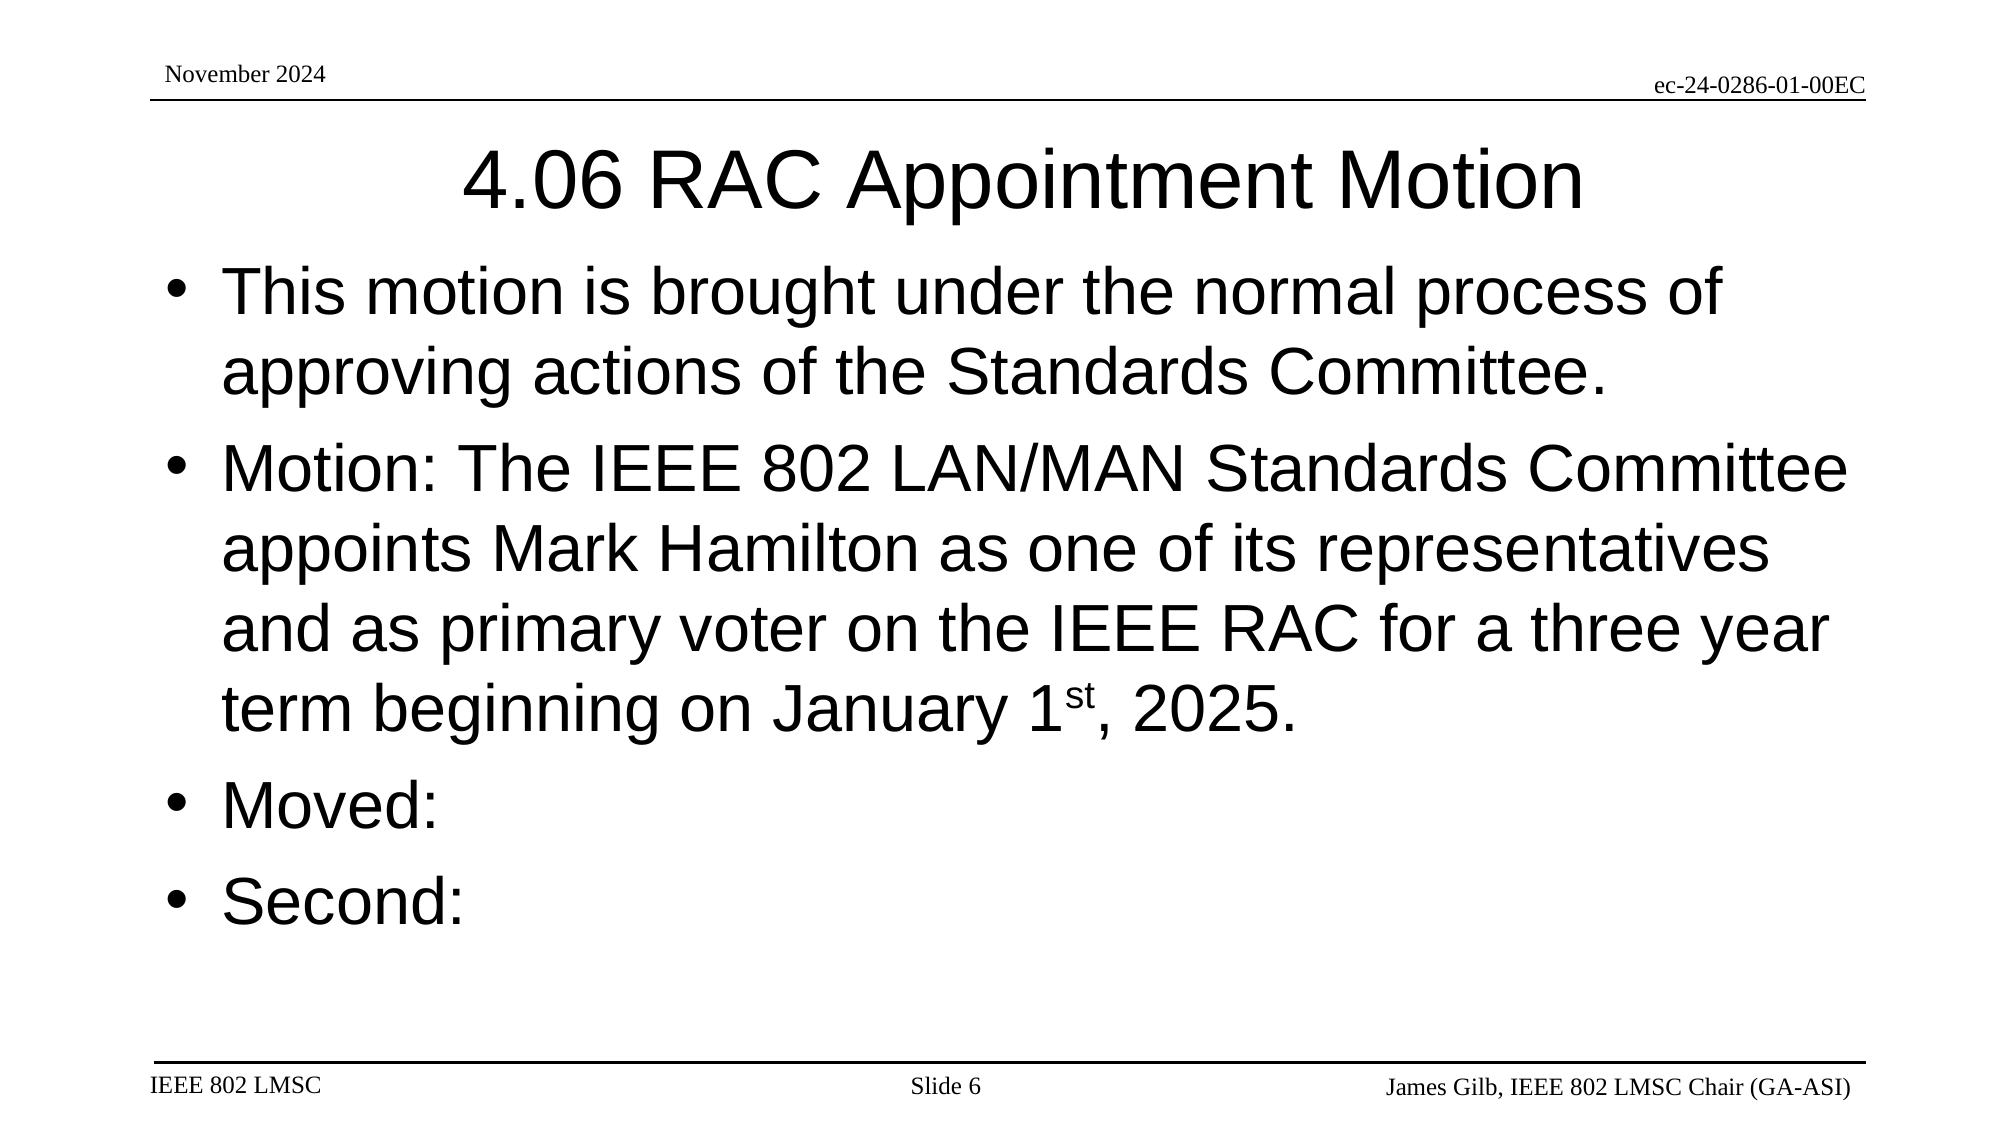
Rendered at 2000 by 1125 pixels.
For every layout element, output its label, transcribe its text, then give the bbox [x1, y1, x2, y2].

title 4.06 RAC Appointment Motion [149, 112, 1900, 238]
list This motion is brought under the normal process of approving actions of the Standards Committee. Motion: The IEEE 802 LAN/MAN Standards Committee appoints Mark Hamilton as one of its representatives and as primary voter on the IEEE RAC for a three year term beginning on January 1st, 2025. Moved: Second: [149, 239, 1900, 1051]
